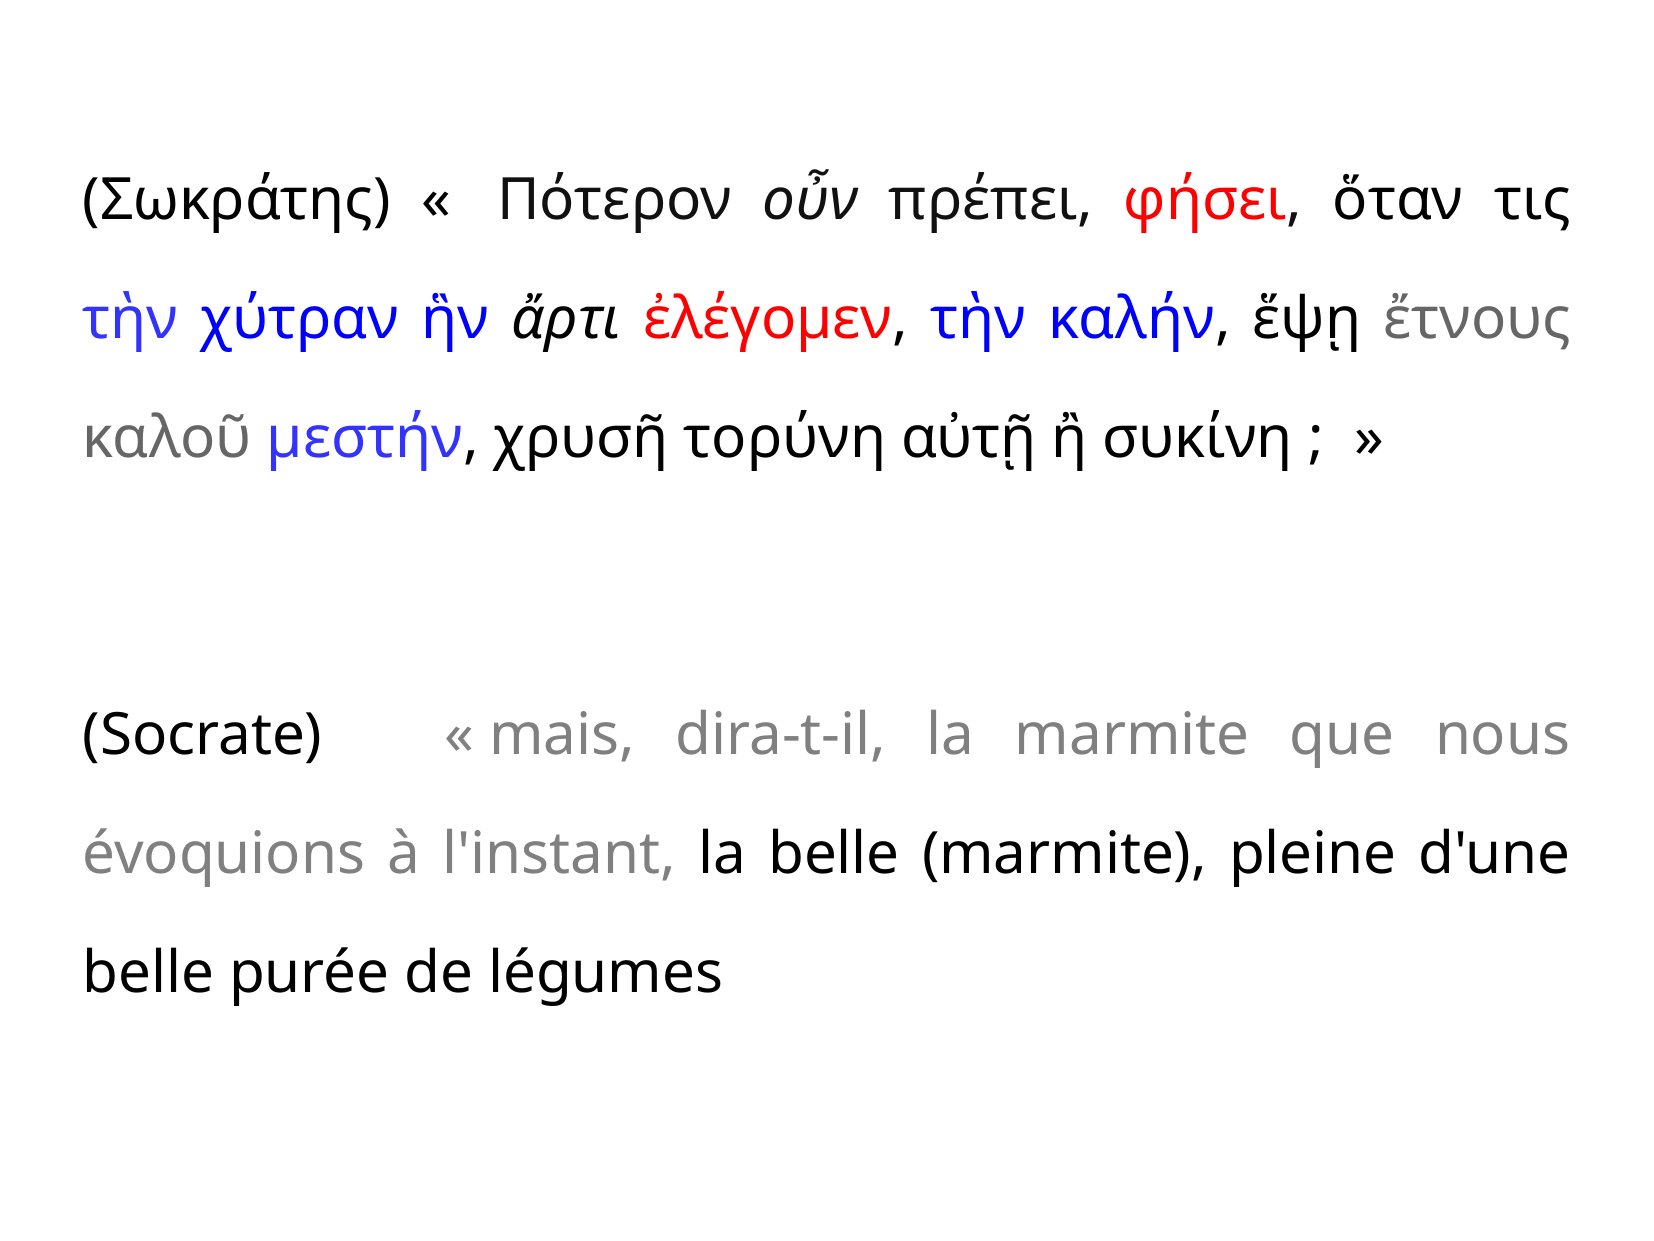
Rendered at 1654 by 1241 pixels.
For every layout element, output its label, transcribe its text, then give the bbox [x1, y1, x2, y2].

list (Σωκράτης) « Πότερον οὖν πρέπει, φήσει, ὅταν τις τὴν χύτραν ἣν ἄρτι ἐλέγομεν, τὴν καλήν, ἕψῃ ἔτνους καλοῦ μεστήν, χρυσῆ τορύνη αὐτῇ ἢ συκίνη ; » (Socrate) « mais, dira-t-il, la marmite que nous évoquions à l'instant, la belle (marmite), pleine d'une belle purée de légumes [82, 118, 1571, 1241]
